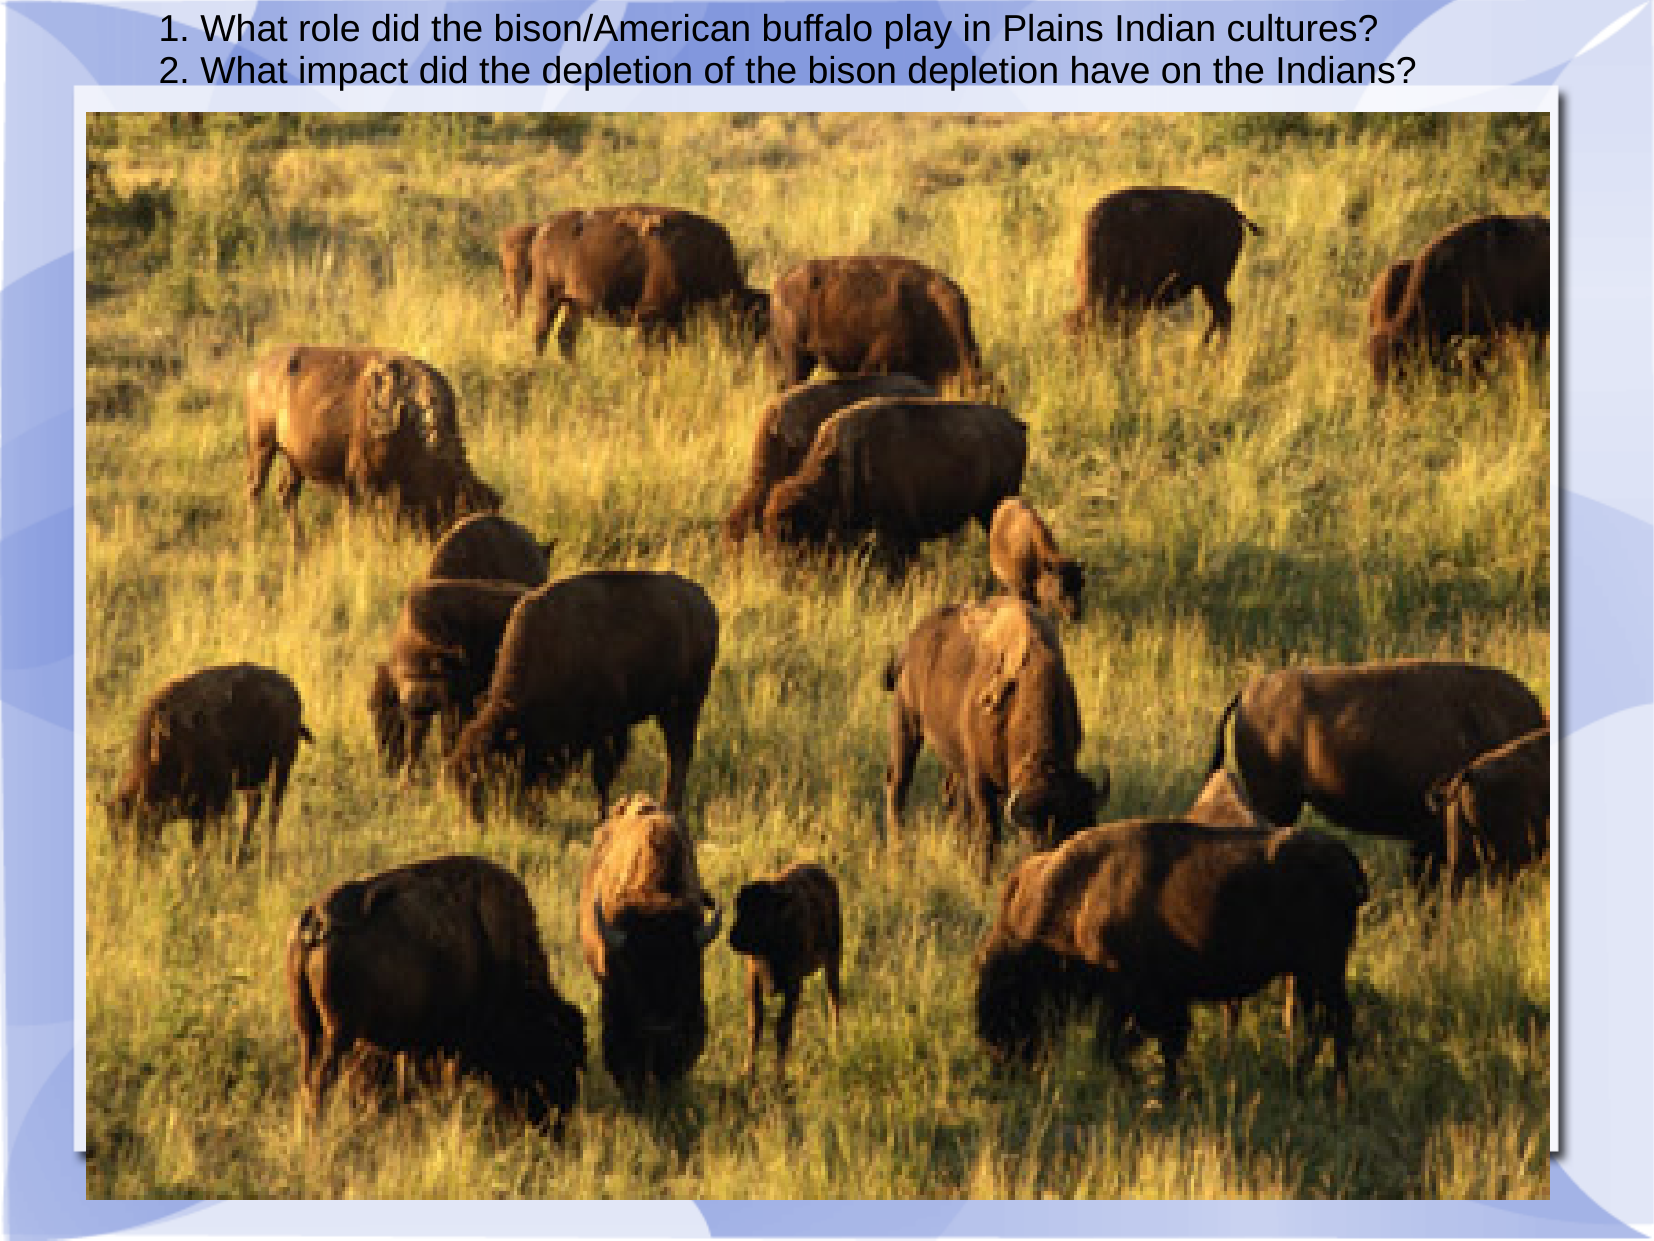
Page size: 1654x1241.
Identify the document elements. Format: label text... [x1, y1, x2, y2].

text_box 1. What role did the bison/American buffalo play in Plains Indian cultures? 2. What impact did the depletion of the bison depletion have on the Indians? [112, 0, 1433, 99]
picture [0, 0, 1654, 1241]
